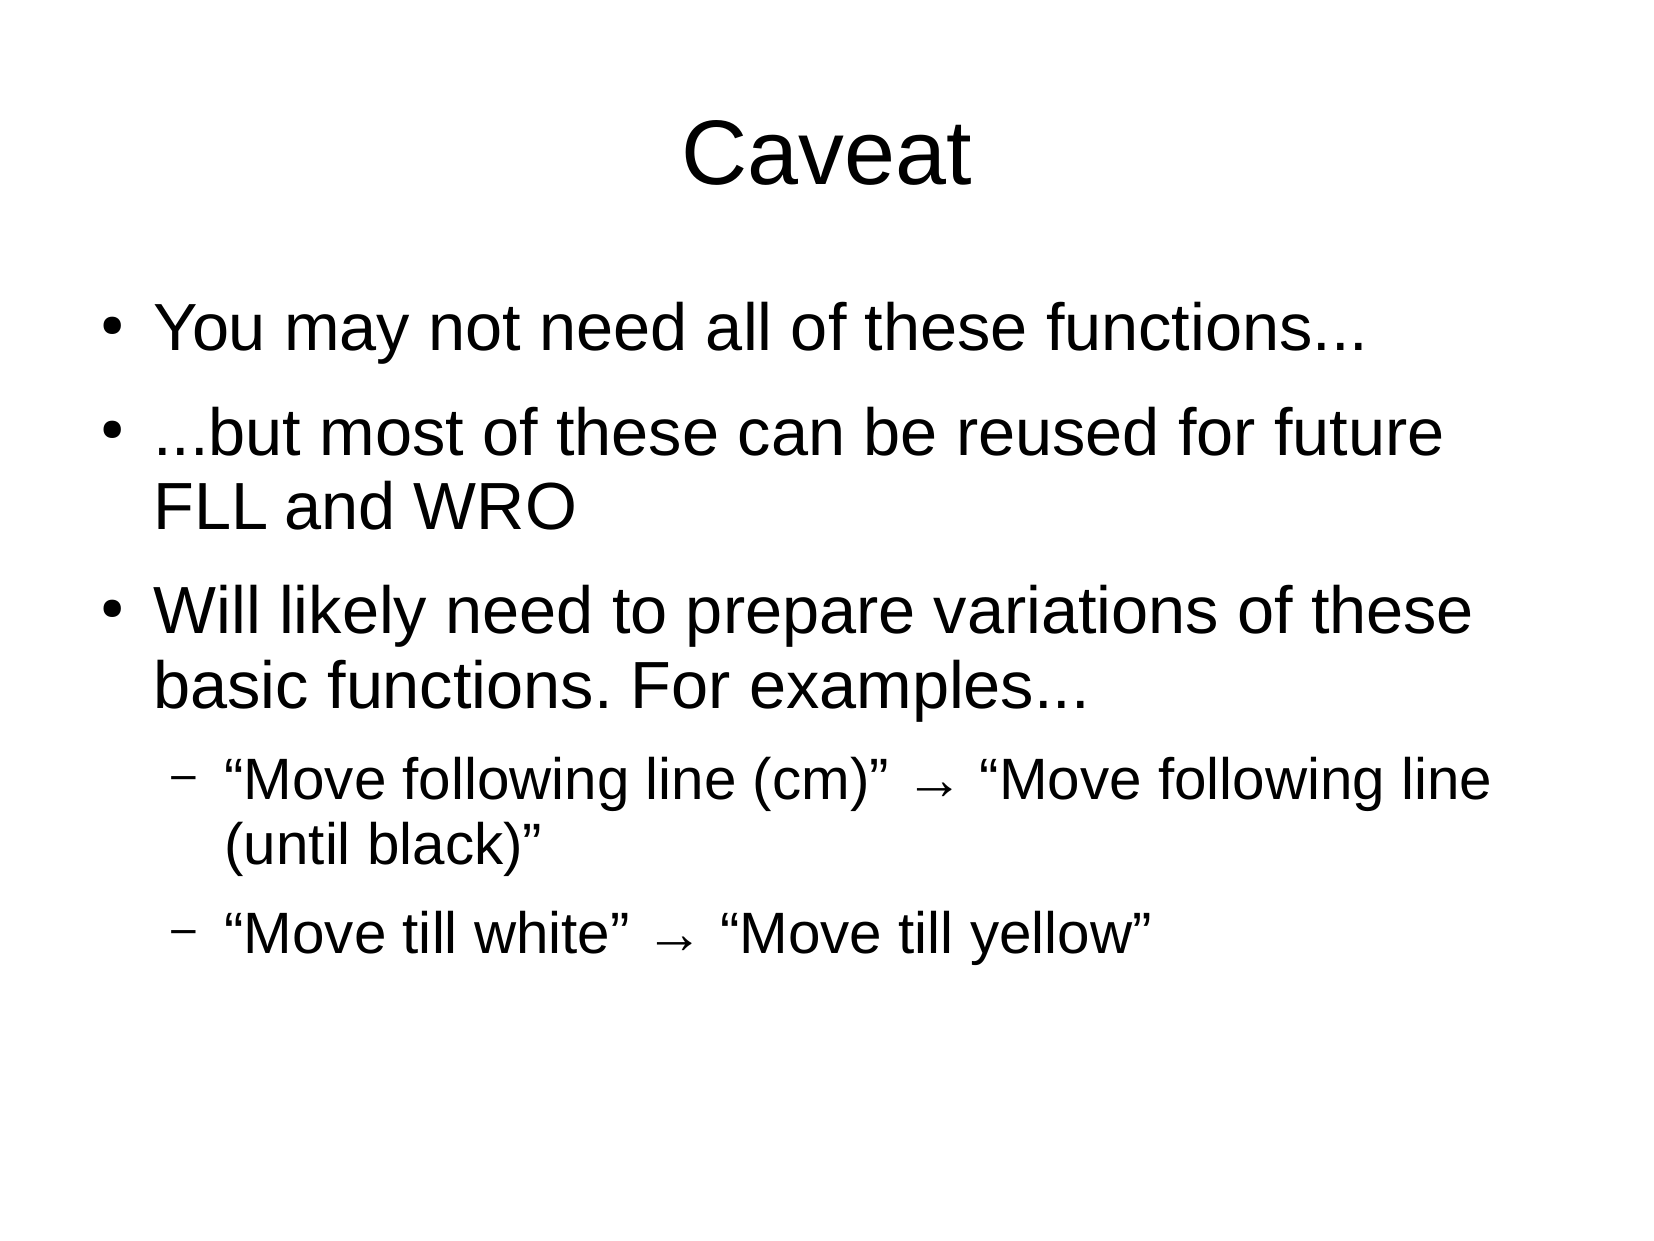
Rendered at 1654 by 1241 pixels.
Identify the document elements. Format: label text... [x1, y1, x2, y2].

list You may not need all of these functions... ...but most of these can be reused for future FLL and WRO Will likely need to prepare variations of these basic functions. For examples... “Move following line (cm)” → “Move following line (until black)” “Move till white” → “Move till yellow” [82, 290, 1571, 1201]
title Caveat [82, 49, 1571, 257]
